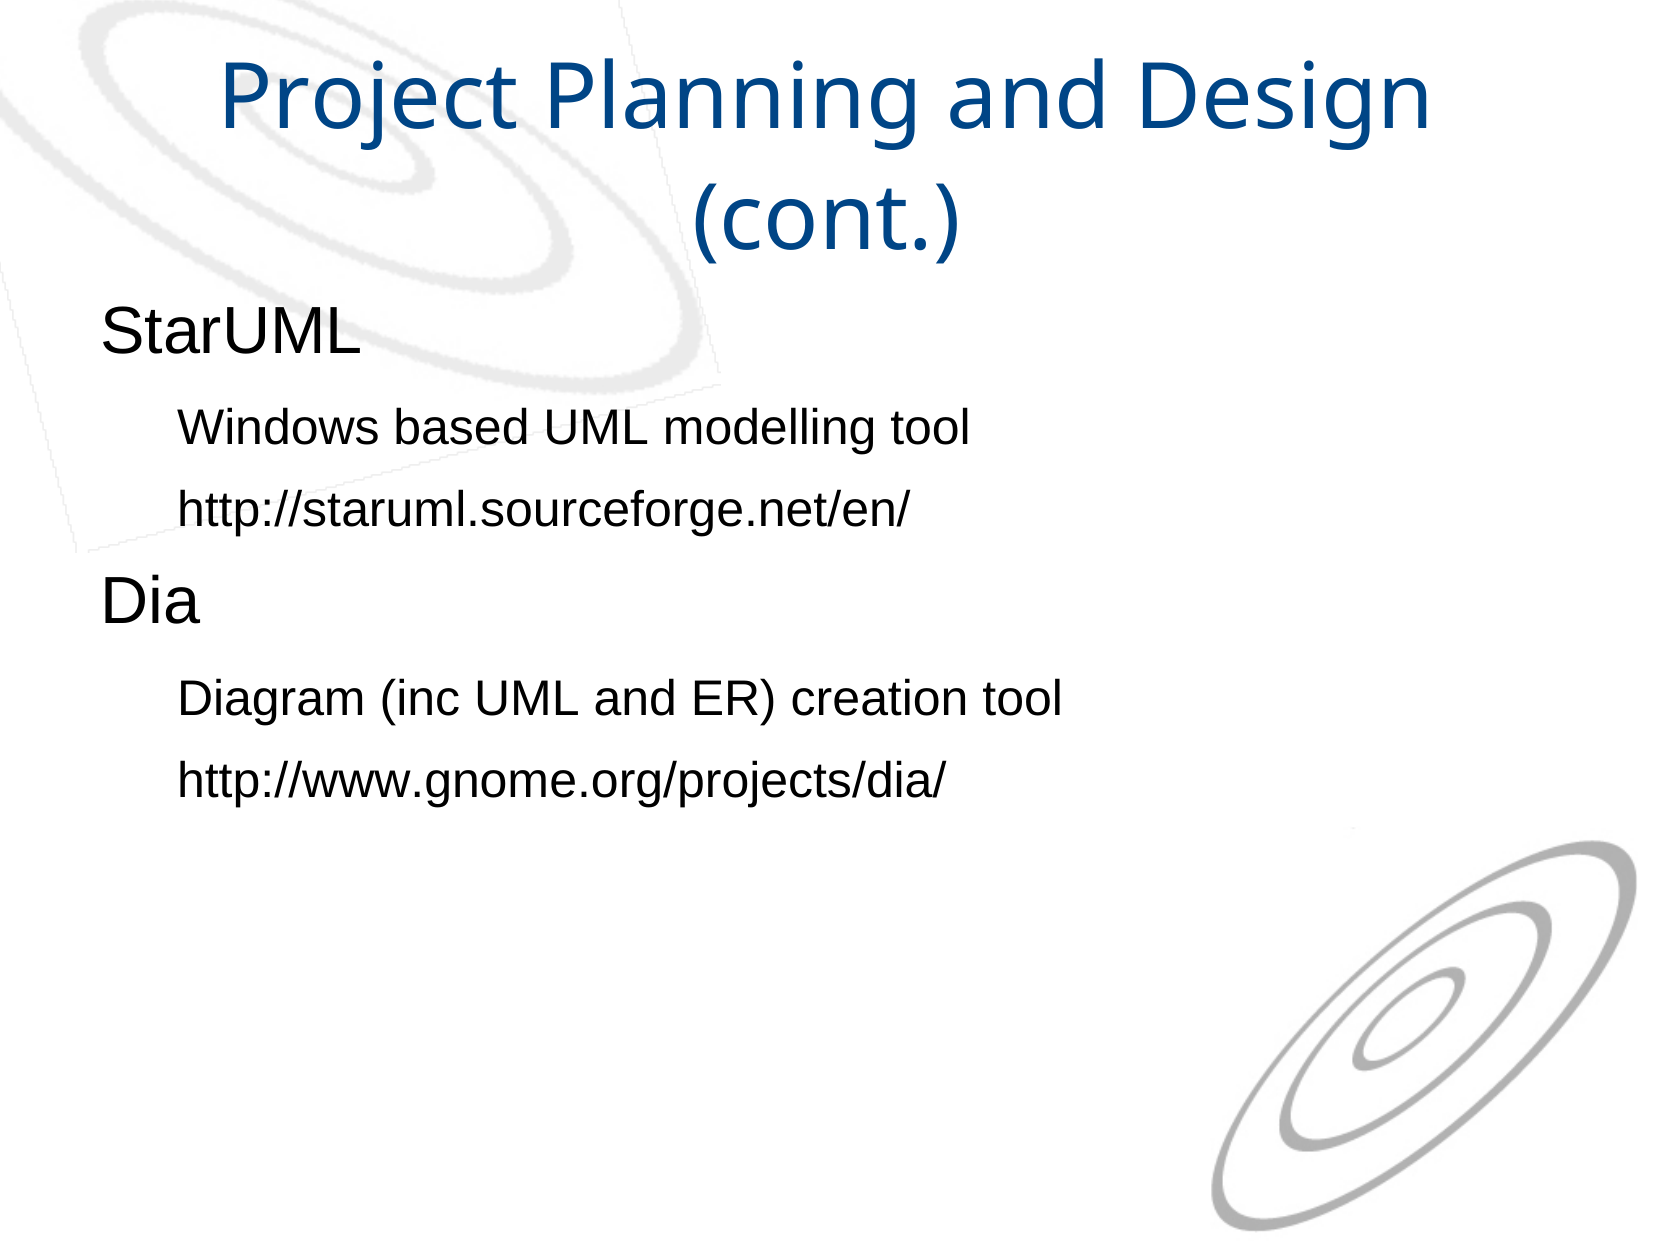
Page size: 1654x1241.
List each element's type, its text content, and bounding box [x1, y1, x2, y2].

picture [1210, 826, 1638, 1241]
title Project Planning and Design (cont.)‏ [82, 56, 1571, 249]
list StarUML Windows based UML modelling tool http://staruml.sourceforge.net/en/ Dia Diagram (inc UML and ER) creation tool http://www.gnome.org/projects/dia/ [82, 290, 1571, 1094]
